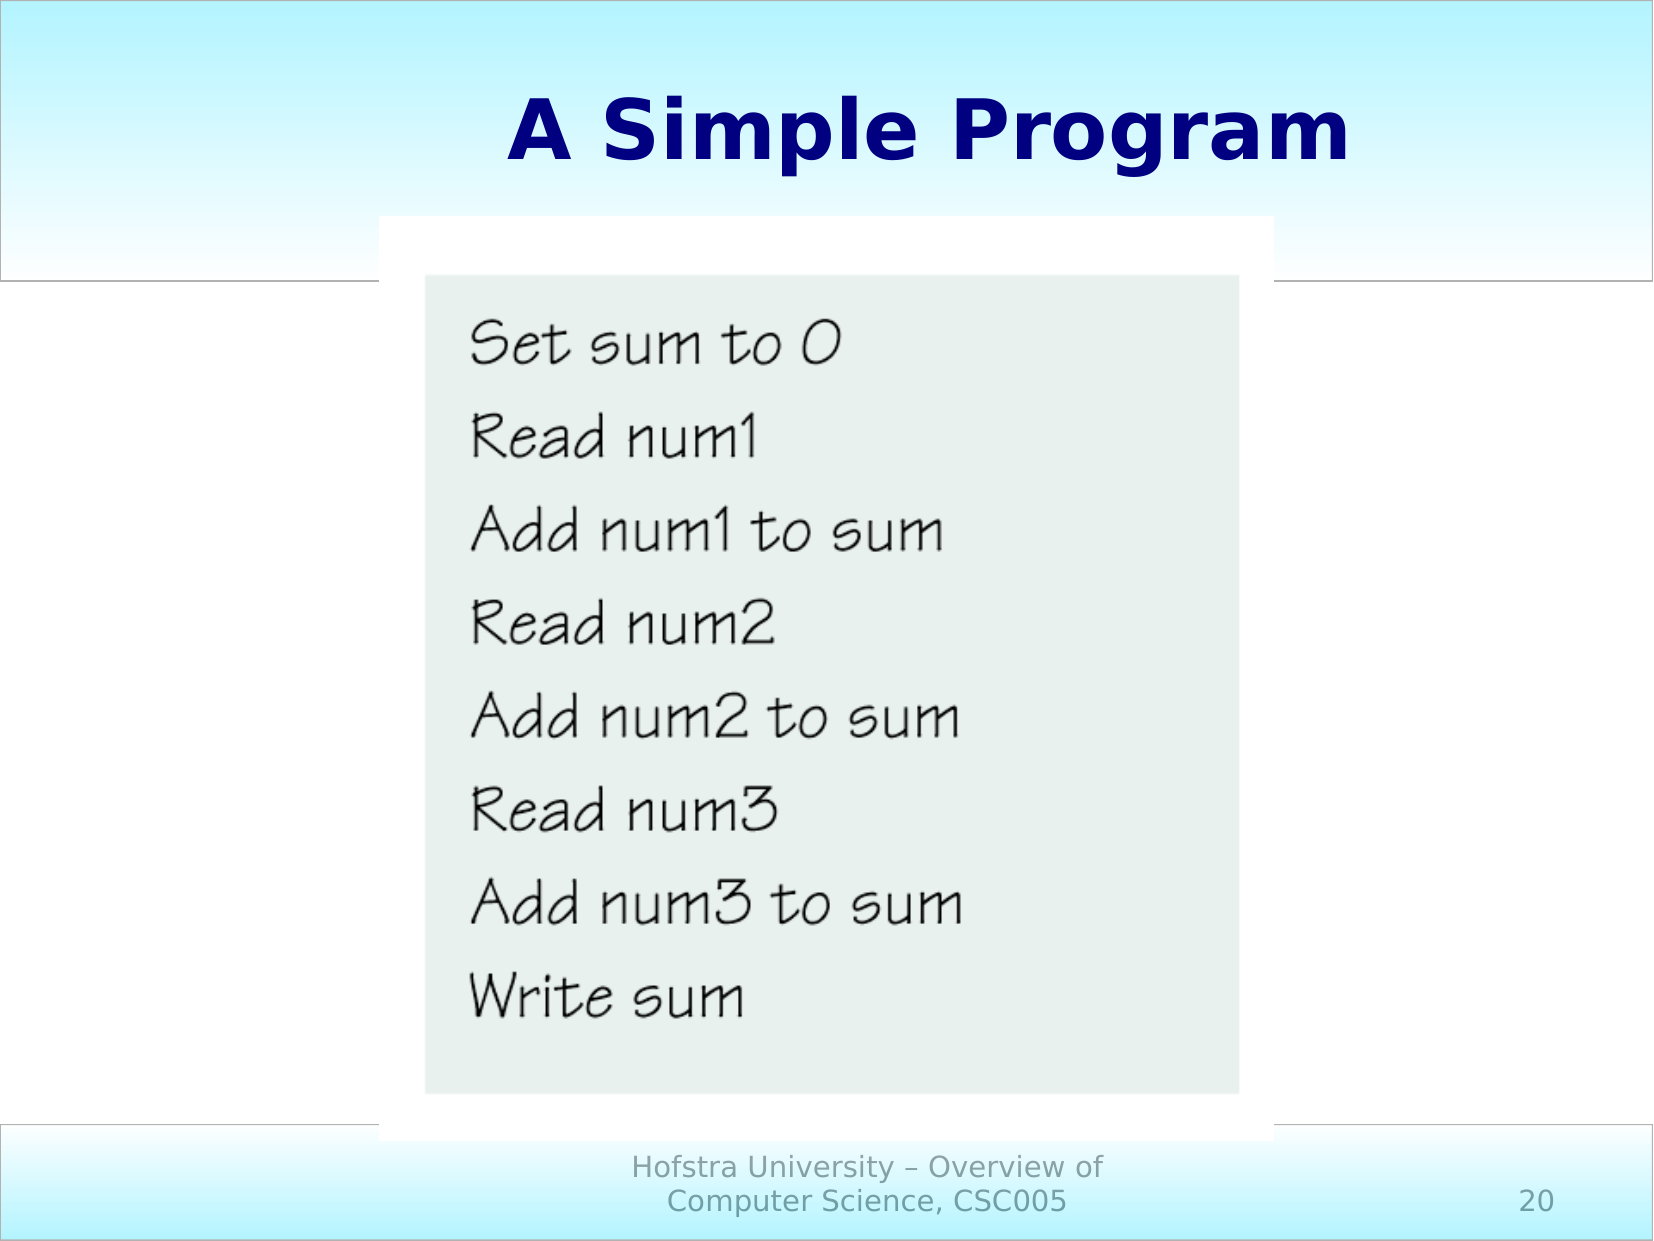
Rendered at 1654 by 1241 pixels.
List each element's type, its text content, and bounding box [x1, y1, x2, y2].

title A Simple Program [247, 27, 1612, 235]
picture [379, 216, 1274, 1141]
